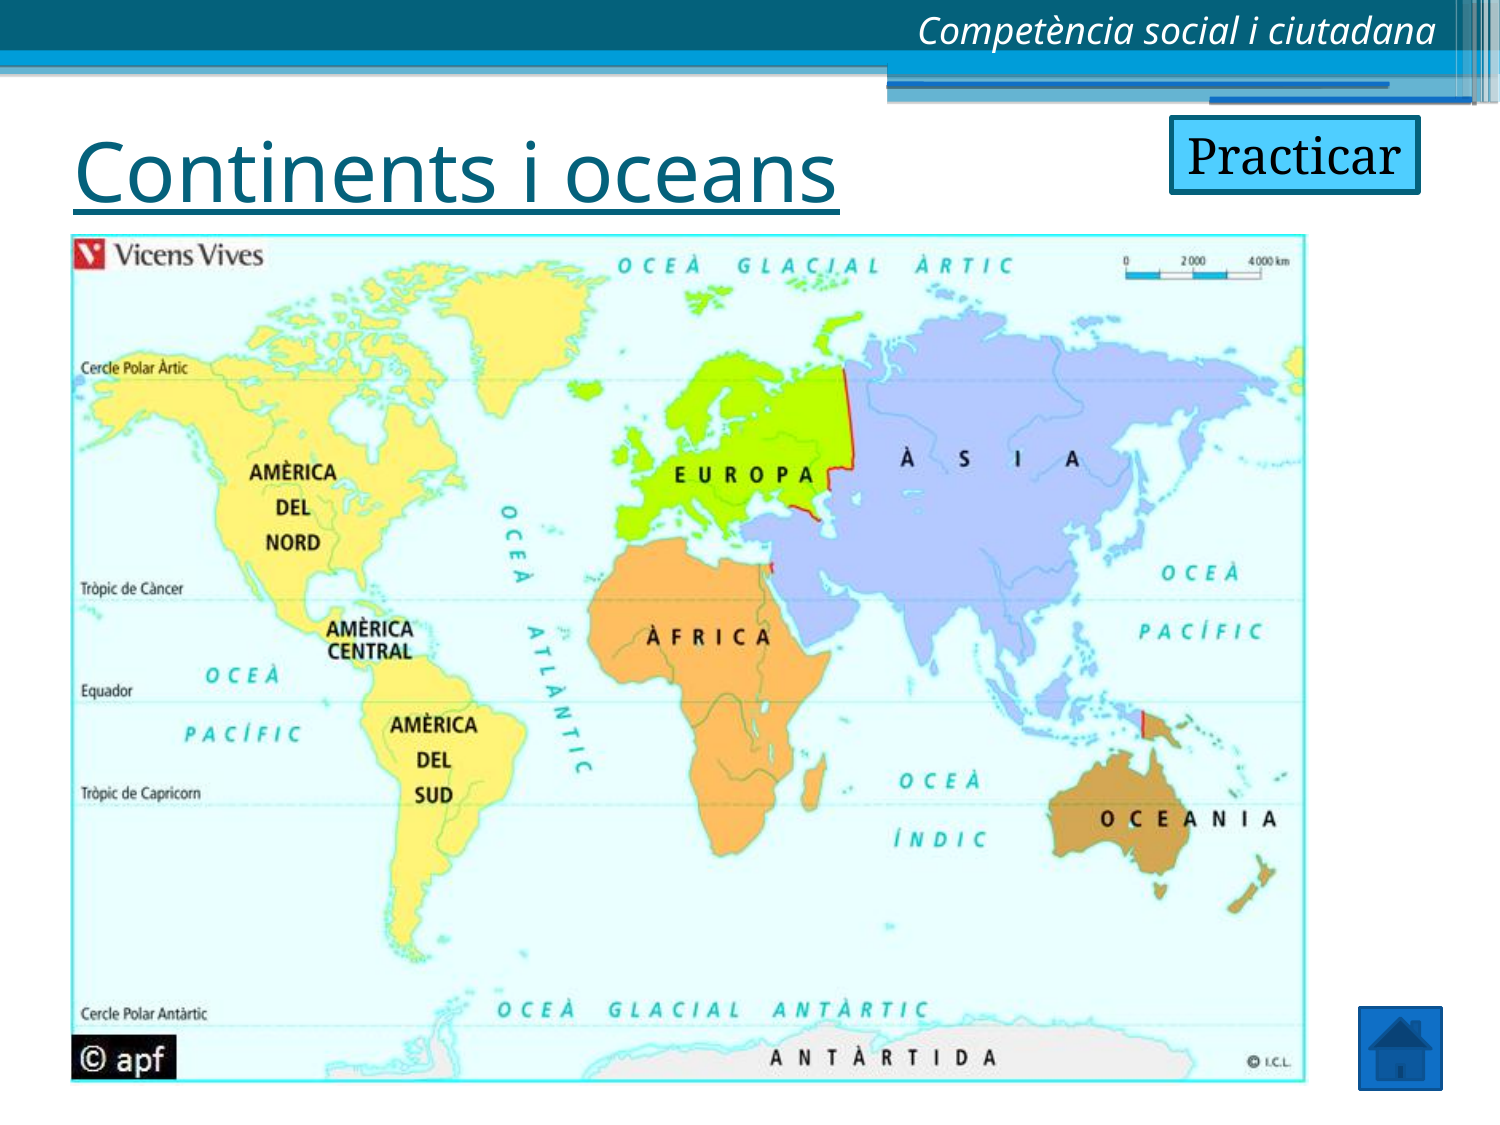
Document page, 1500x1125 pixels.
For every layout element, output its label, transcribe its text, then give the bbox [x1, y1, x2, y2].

text_box [1359, 1007, 1442, 1090]
picture [70, 234, 1309, 1086]
text_box Practicar [1171, 117, 1418, 192]
title Continents i oceans [58, 82, 1409, 257]
text_box Competència social i ciutadana [902, 0, 1465, 60]
